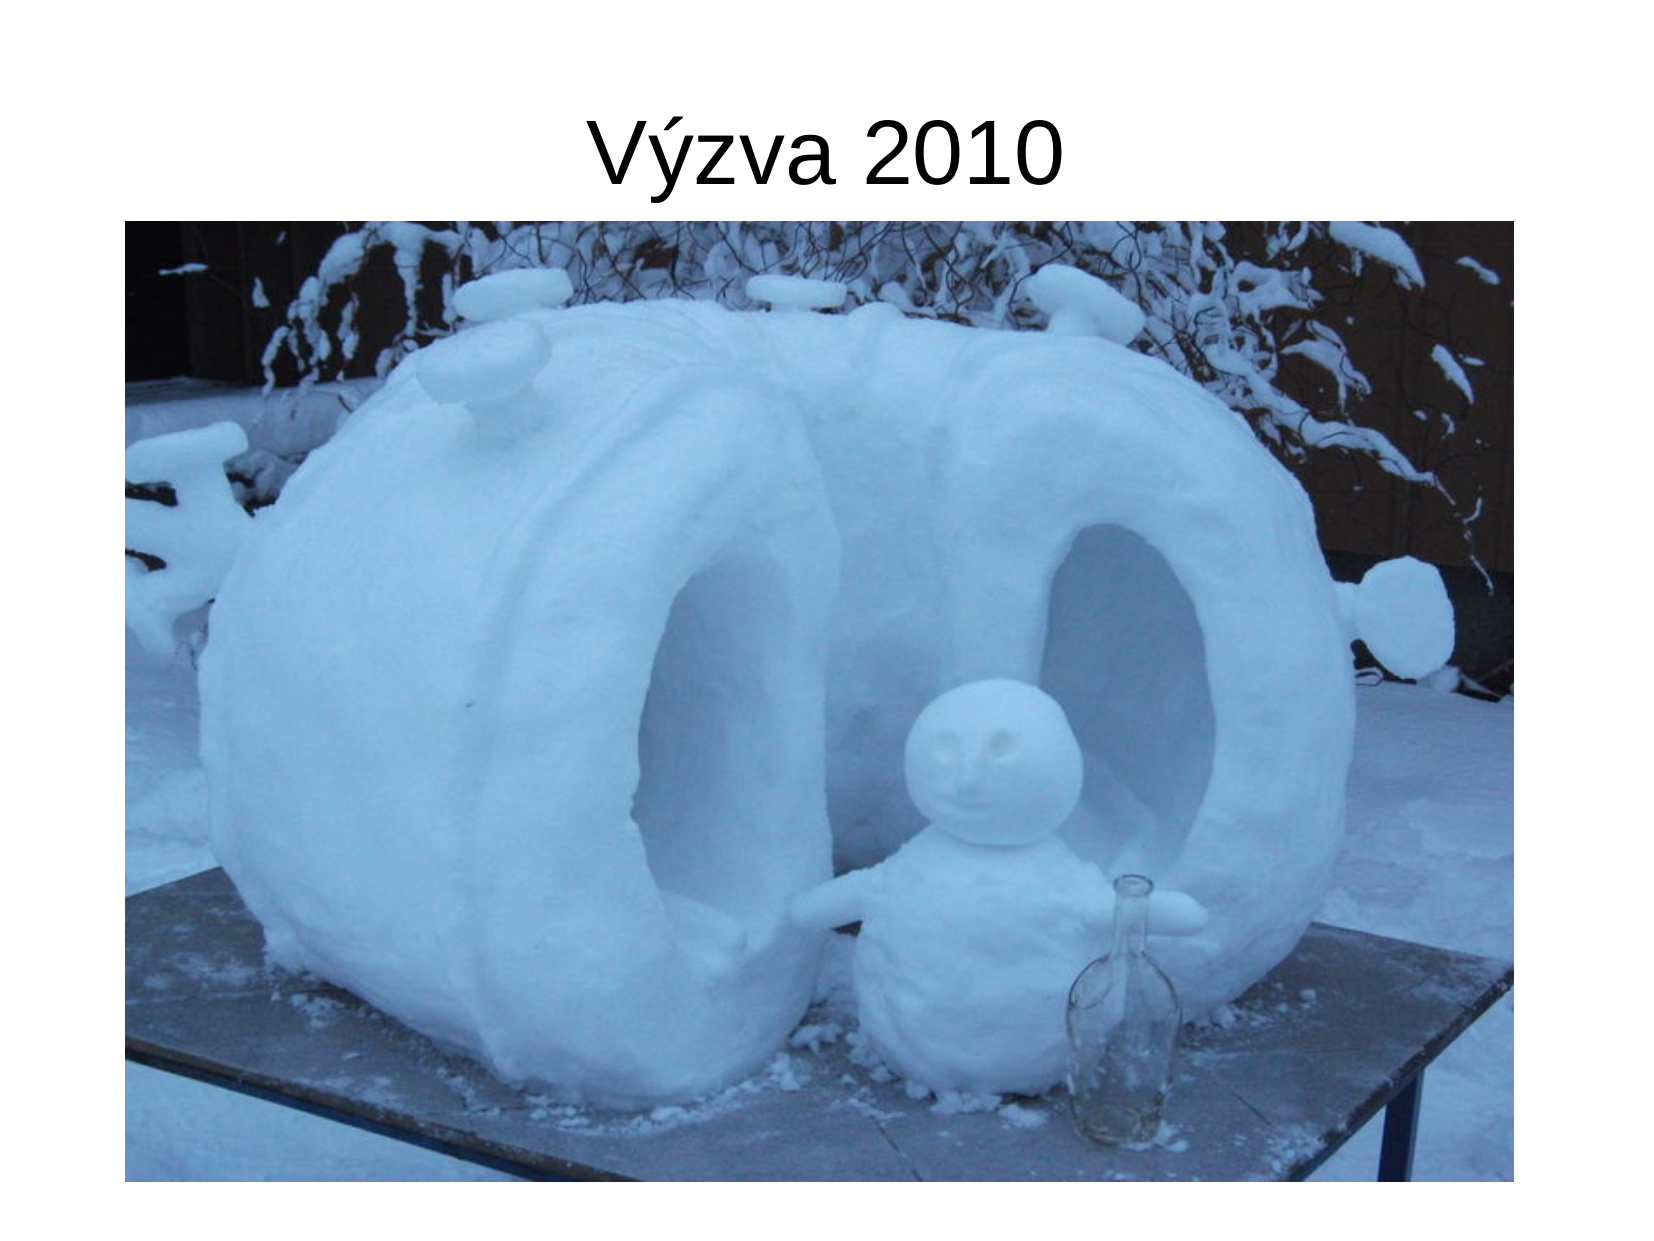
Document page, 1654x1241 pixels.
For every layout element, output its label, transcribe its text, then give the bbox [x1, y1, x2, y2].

title Výzva 2010 [82, 56, 1571, 250]
picture [125, 221, 1514, 1182]
